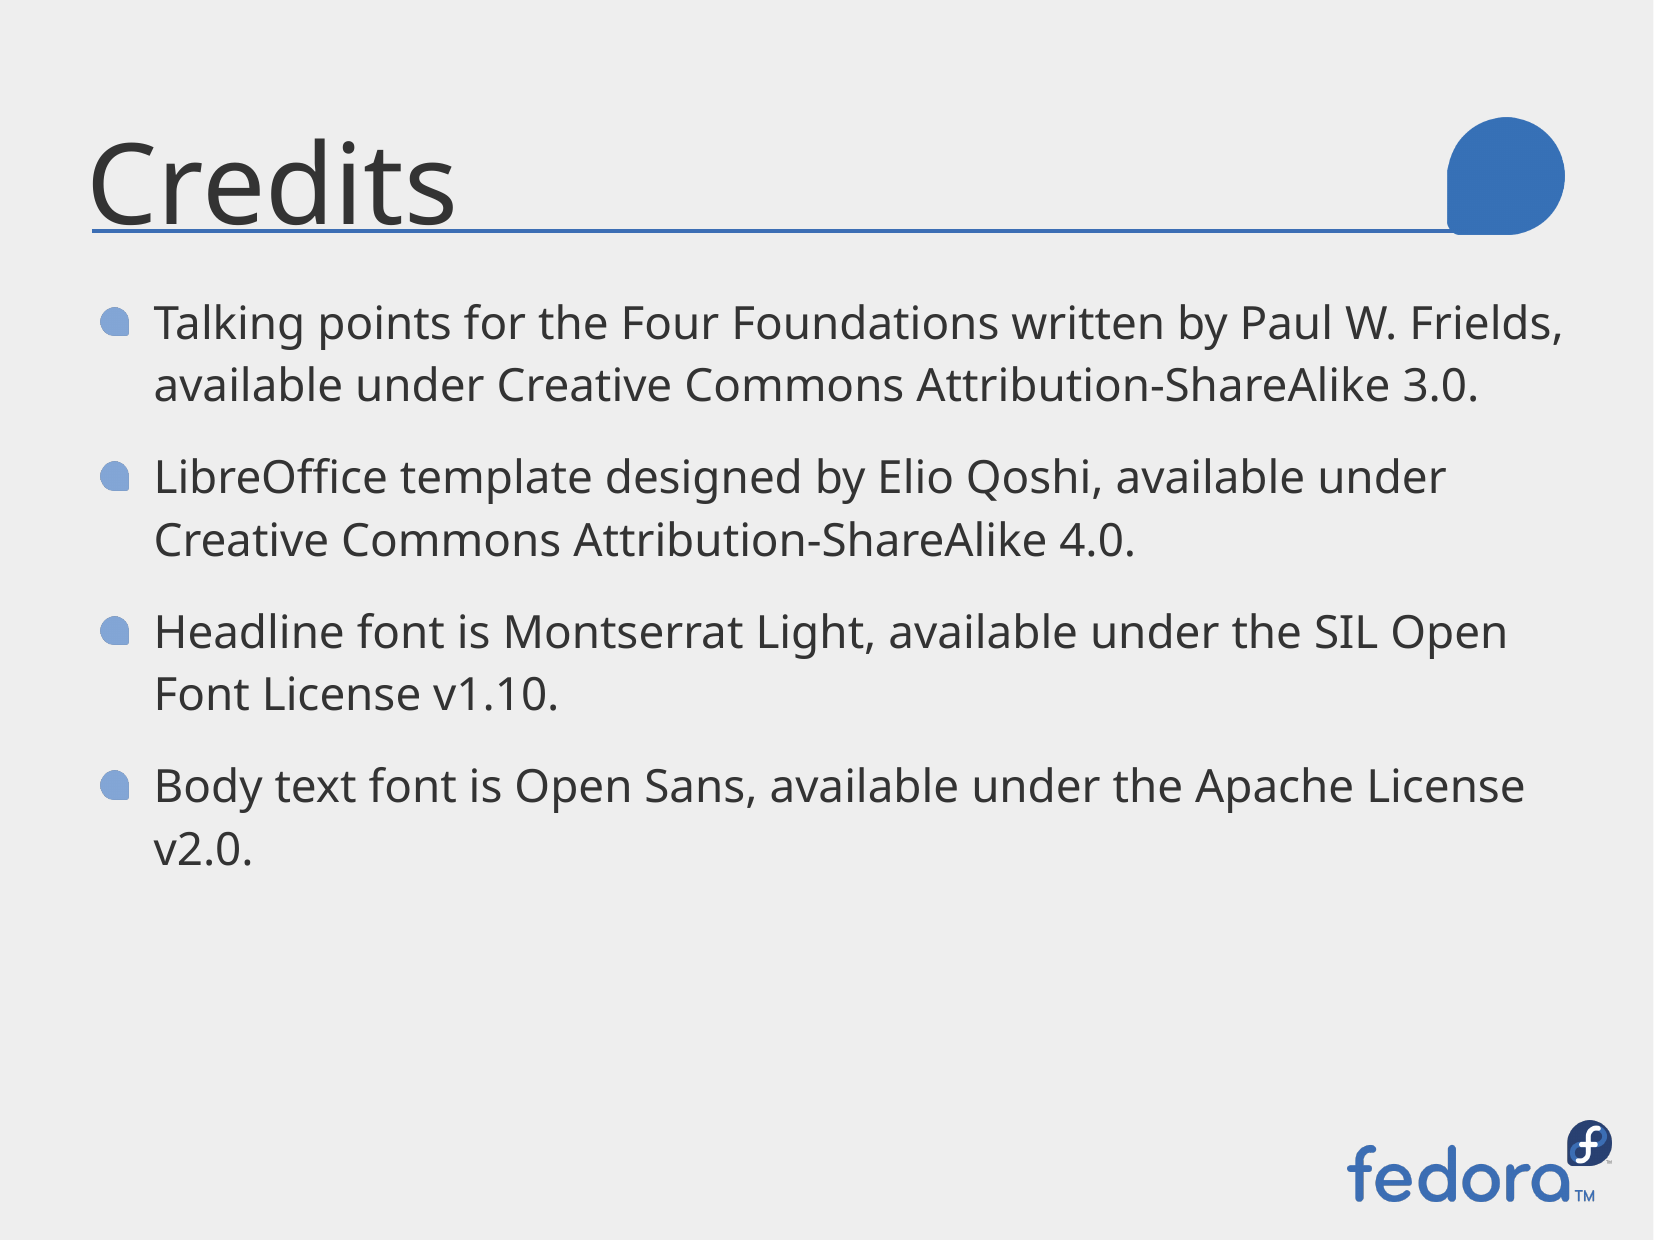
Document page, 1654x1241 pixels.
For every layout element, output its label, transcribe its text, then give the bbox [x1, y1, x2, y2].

list Talking points for the Four Foundations written by Paul W. Frields, available under Creative Commons Attribution-ShareAlike 3.0. LibreOffice template designed by Elio Qoshi, available under Creative Commons Attribution-ShareAlike 4.0. Headline font is Montserrat Light, available under the SIL Open Font License v1.10. Body text font is Open Sans, available under the Apache License v2.0. [82, 290, 1571, 1010]
picture [1347, 1120, 1612, 1202]
title Credits [86, 111, 1575, 250]
